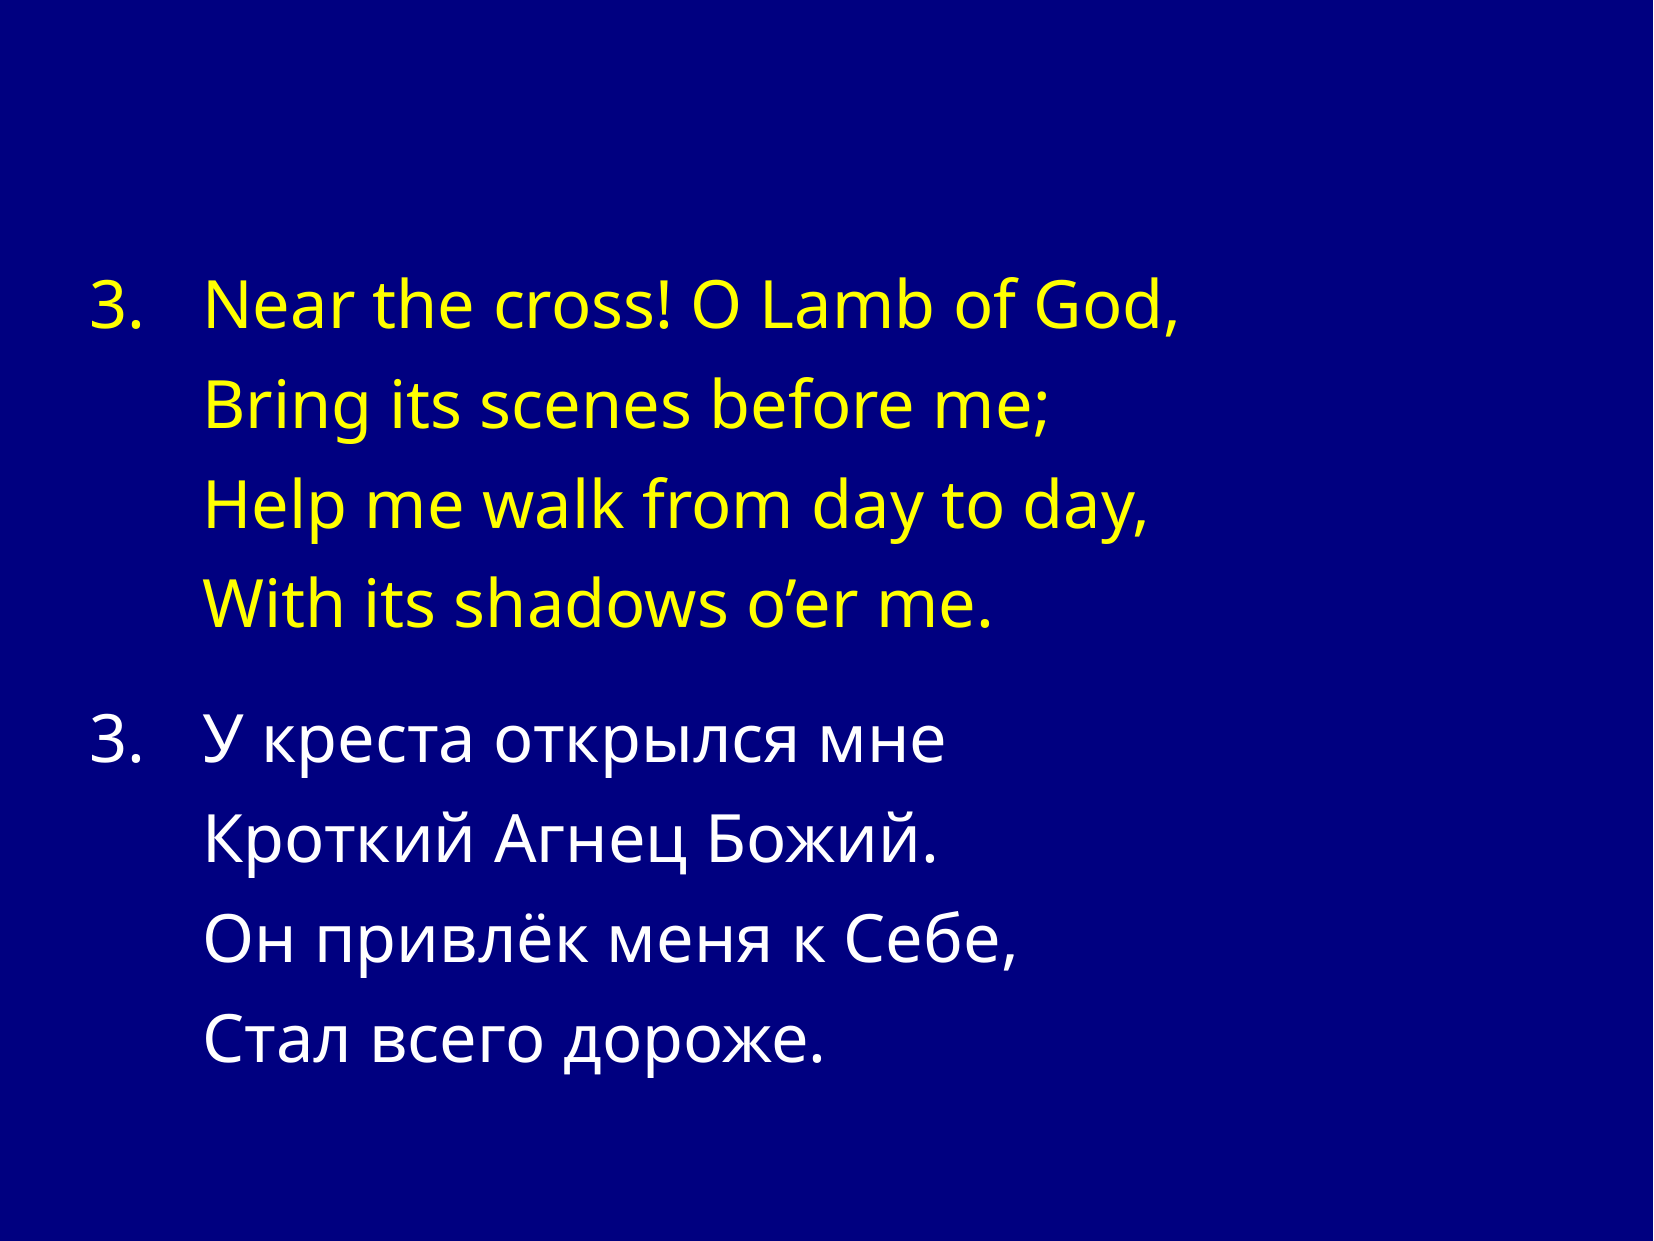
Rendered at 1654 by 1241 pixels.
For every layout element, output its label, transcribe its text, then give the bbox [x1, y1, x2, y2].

text_box 3. У креста открылся мне Кроткий Агнец Божий. Он привлёк меня к Себе, Стал всего дороже. [75, 675, 1576, 1163]
text_box 3. Near the cross! O Lamb of God, Bring its scenes before me; Help me walk from day to day, With its shadows o’er me. [75, 150, 1576, 638]
